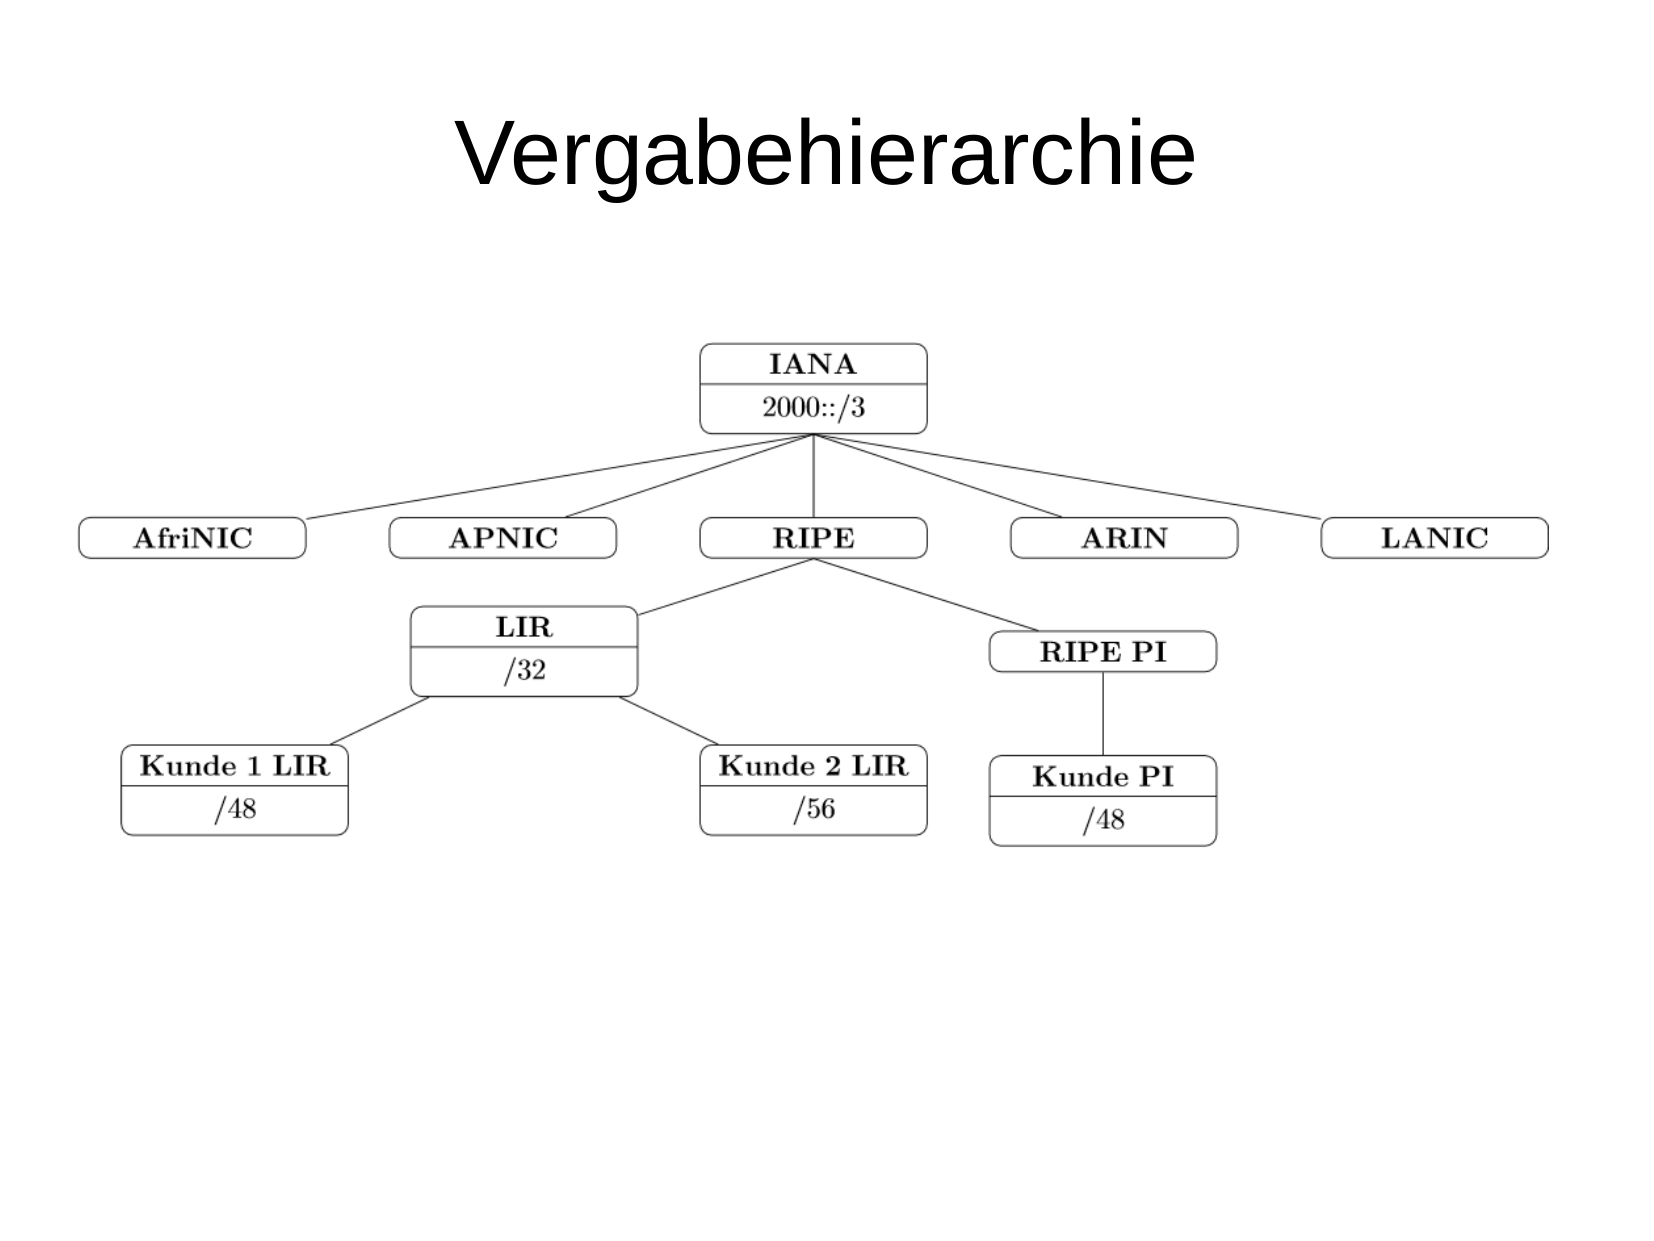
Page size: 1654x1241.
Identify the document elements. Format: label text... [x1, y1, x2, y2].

title Vergabehierarchie [82, 49, 1571, 257]
picture [76, 341, 1549, 851]
